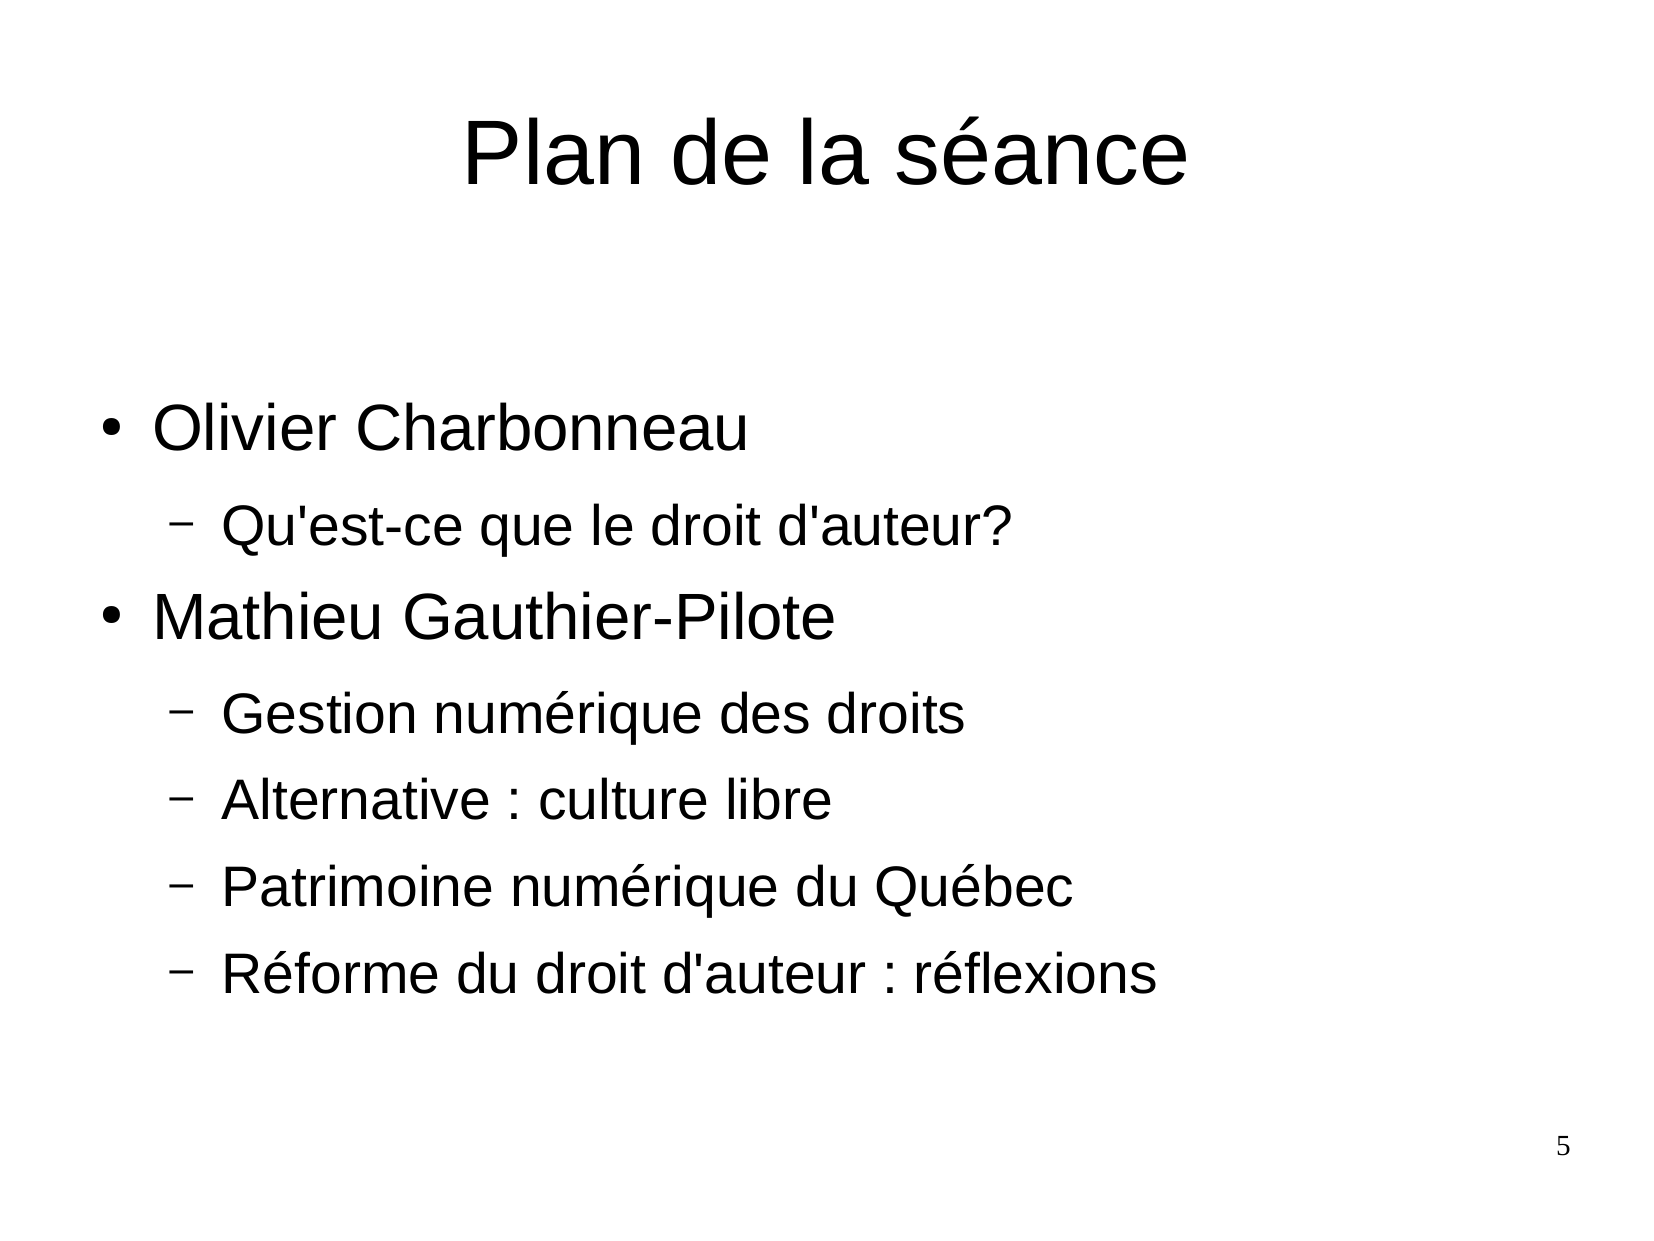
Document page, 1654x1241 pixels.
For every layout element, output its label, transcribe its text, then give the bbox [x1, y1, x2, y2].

list Olivier Charbonneau Qu'est-ce que le droit d'auteur? Mathieu Gauthier-Pilote Gestion numérique des droits Alternative : culture libre Patrimoine numérique du Québec Réforme du droit d'auteur : réflexions [82, 290, 1538, 1010]
title Plan de la séance [82, 49, 1571, 257]
